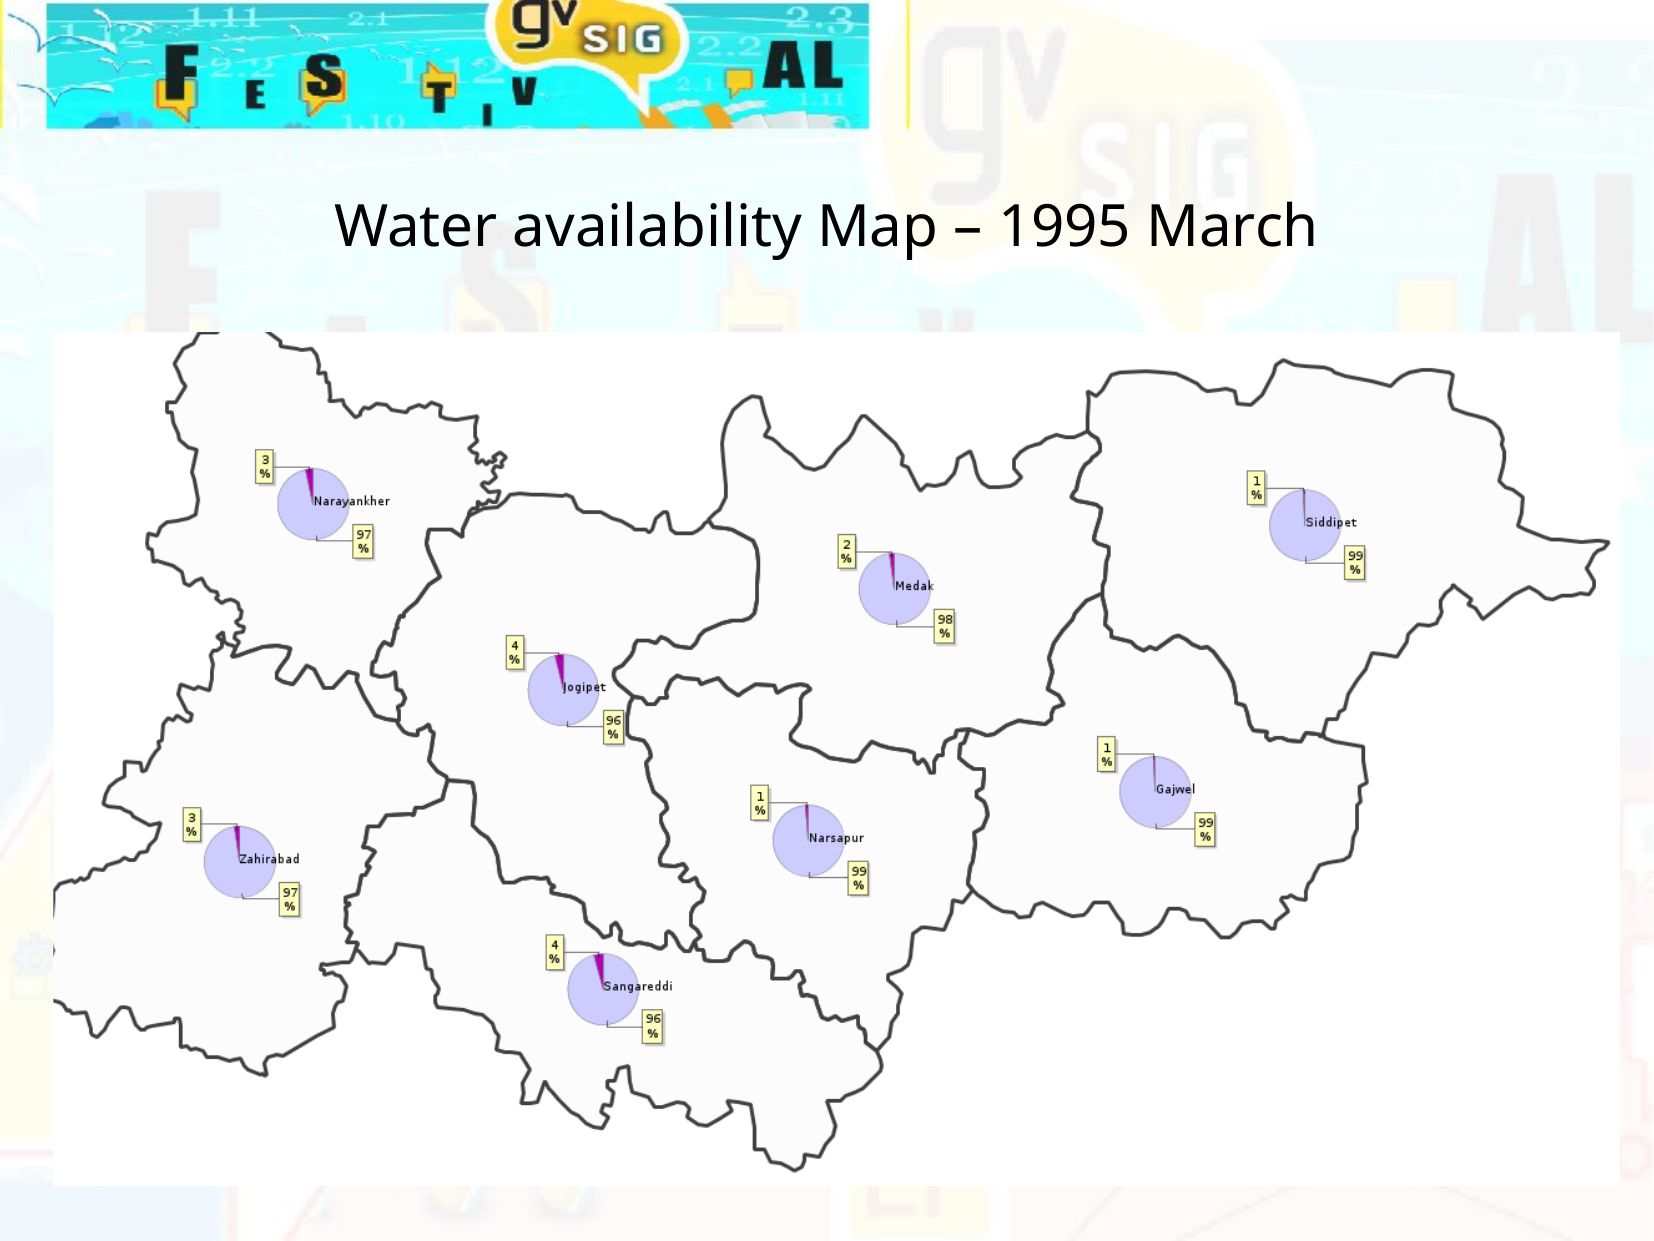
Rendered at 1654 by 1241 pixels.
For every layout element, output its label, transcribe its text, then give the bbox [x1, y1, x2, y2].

picture [0, 0, 1654, 1241]
title Water availability Map – 1995 March [82, 120, 1571, 328]
